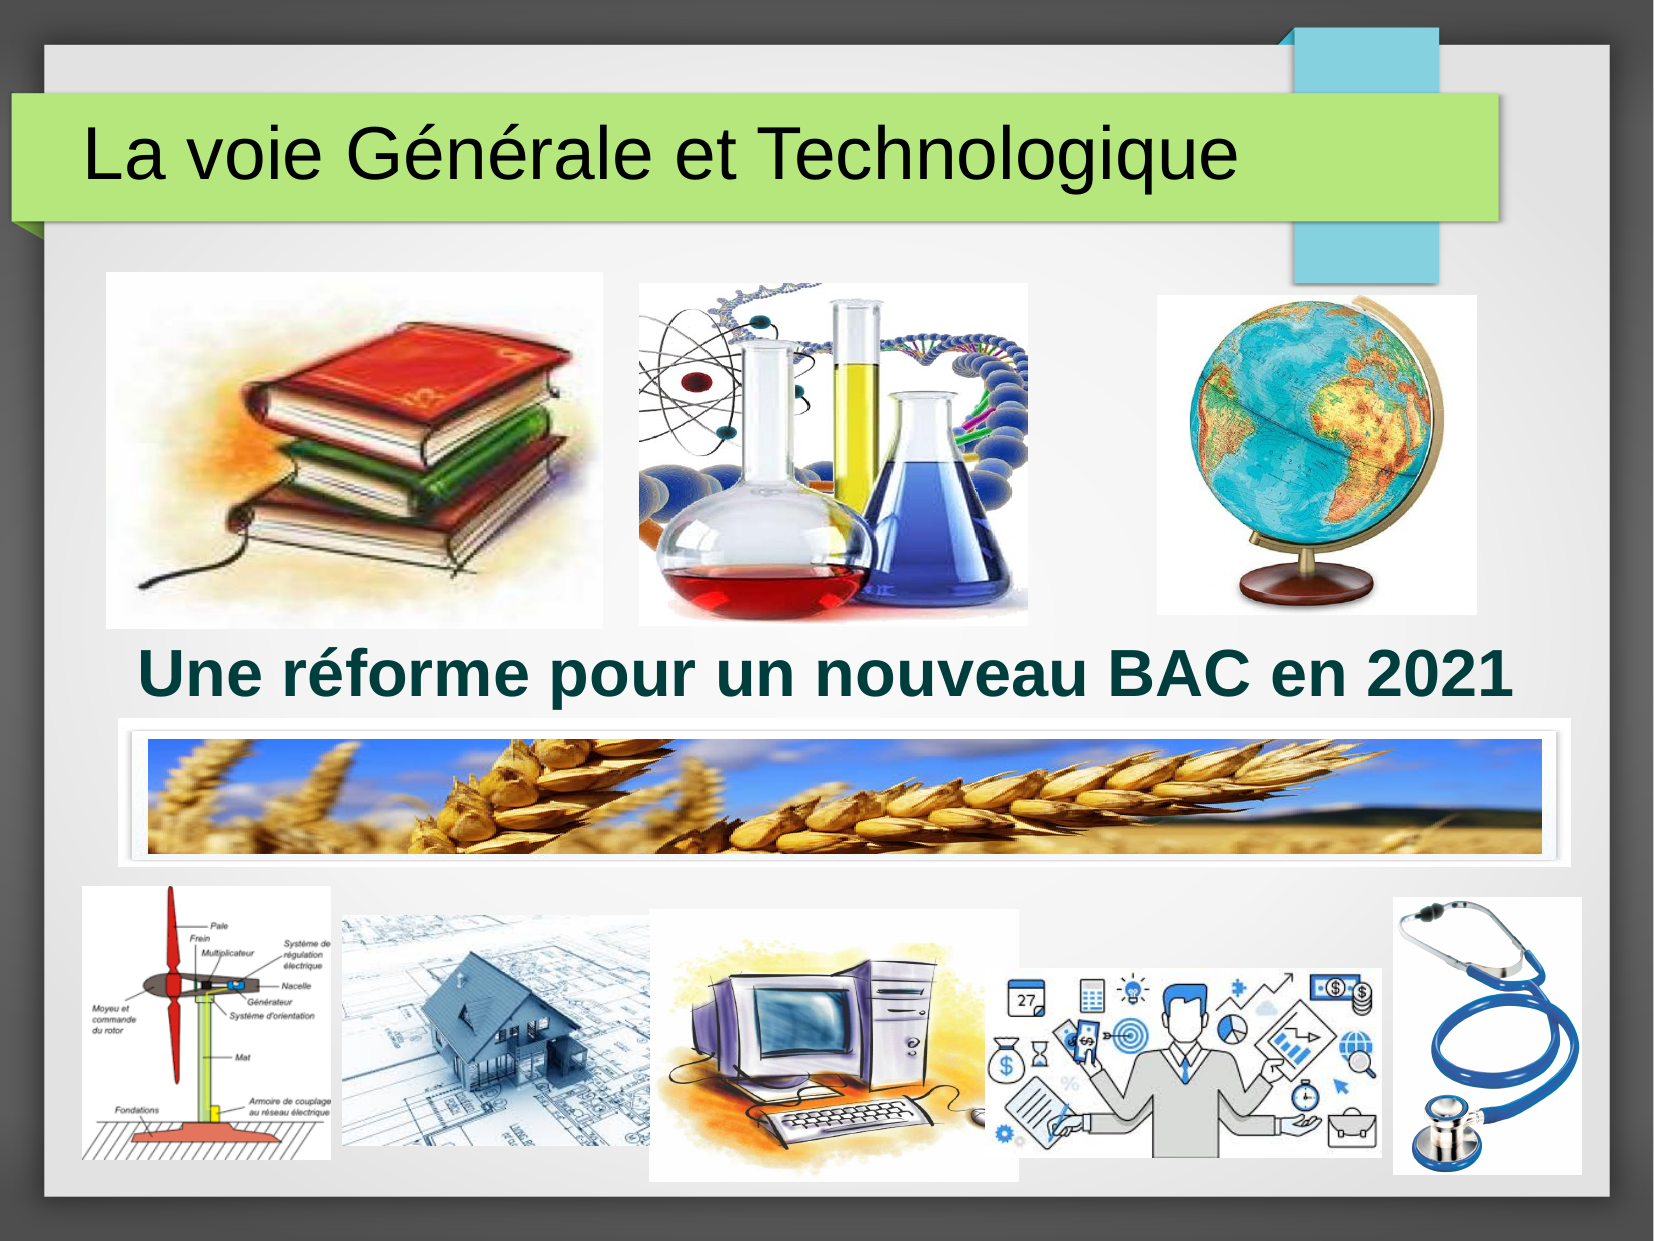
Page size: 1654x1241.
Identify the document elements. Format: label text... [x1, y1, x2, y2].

text_box Une réforme pour un nouveau BAC en 2021 [106, 628, 1548, 719]
subtitle [603, 295, 1571, 718]
title La voie Générale et Technologique [82, 94, 1264, 213]
picture [0, 0, 1654, 1241]
subtitle [82, 295, 1571, 1015]
